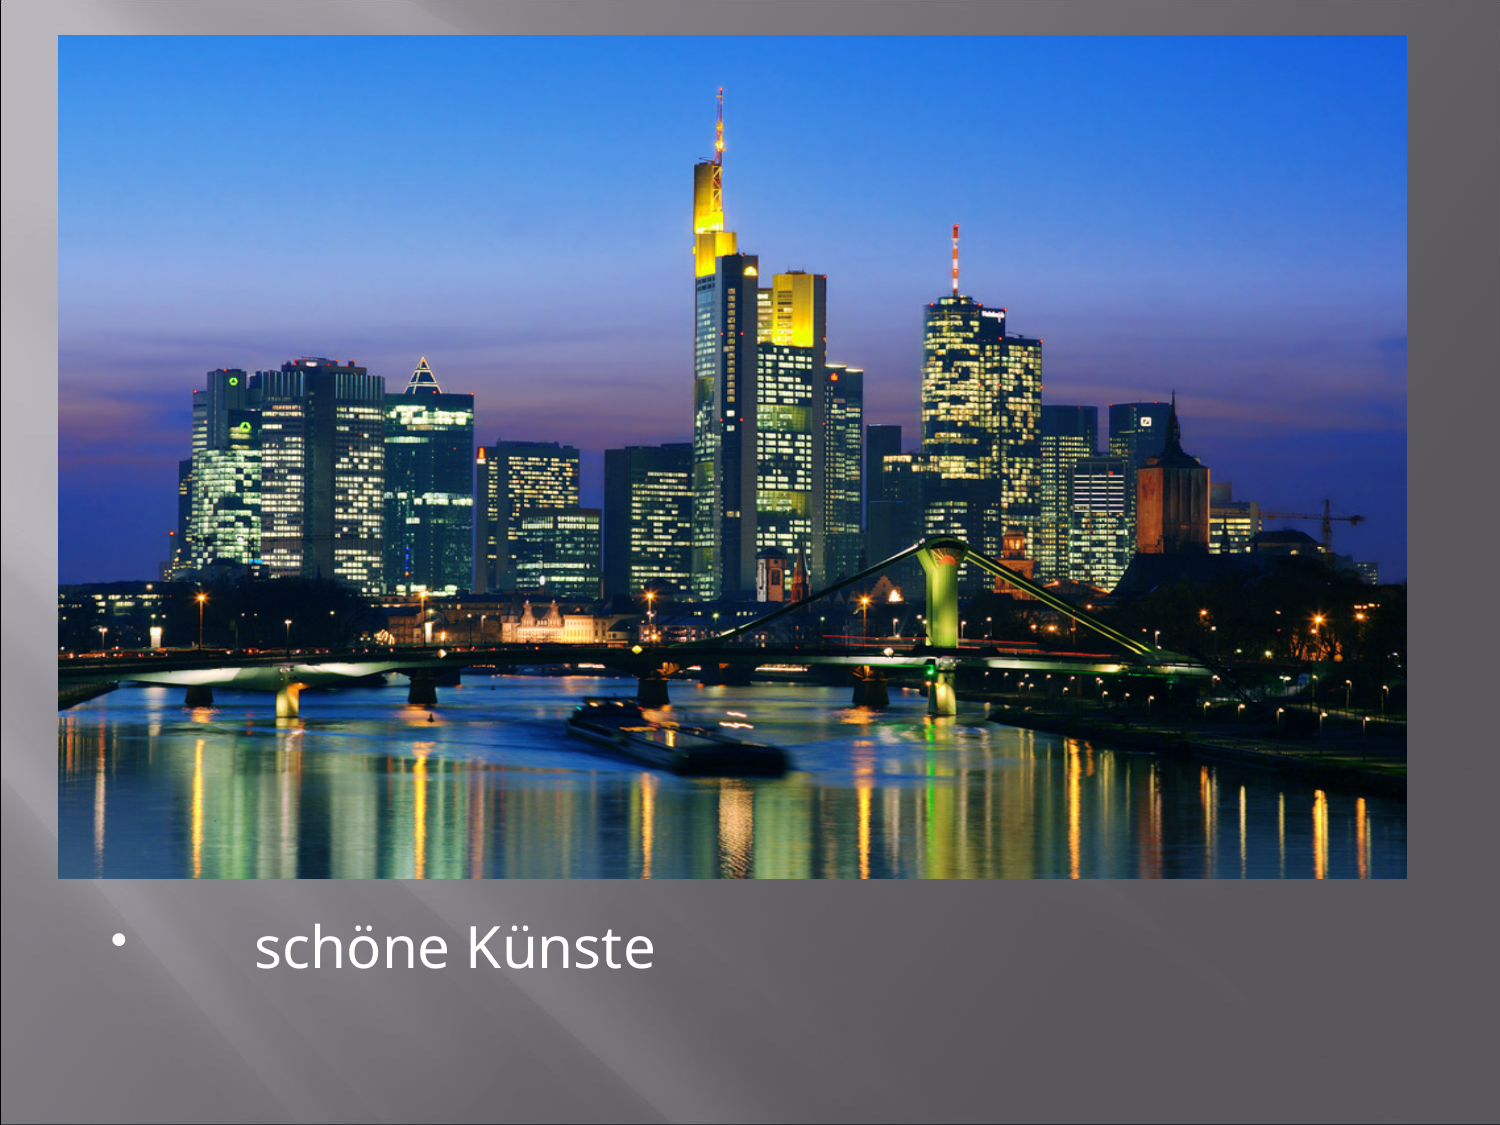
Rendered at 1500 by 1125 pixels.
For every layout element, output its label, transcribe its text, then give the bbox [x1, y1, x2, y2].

picture [0, 0, 1500, 1125]
list schöne Künste [75, 902, 1425, 1035]
